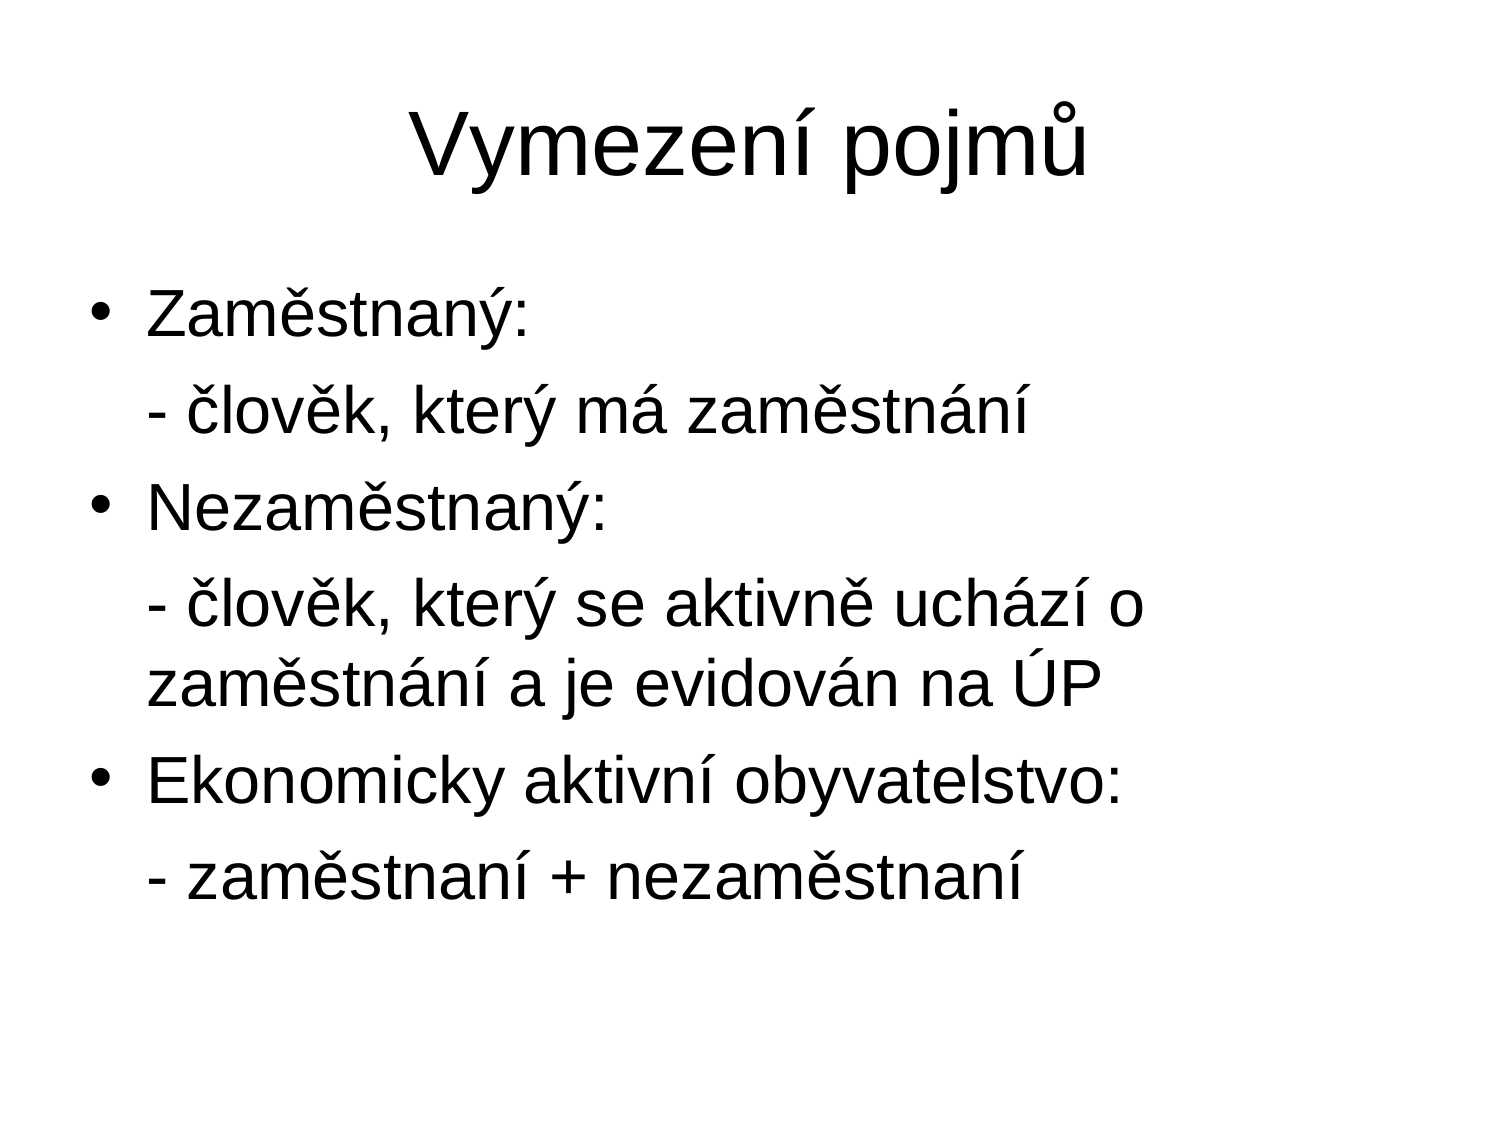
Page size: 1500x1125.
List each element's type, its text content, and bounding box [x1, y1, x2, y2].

list Zaměstnaný: - člověk, který má zaměstnání Nezaměstnaný: - člověk, který se aktivně uchází o zaměstnání a je evidován na ÚP Ekonomicky aktivní obyvatelstvo: - zaměstnaní + nezaměstnaní [75, 262, 1426, 1006]
title Vymezení pojmů [75, 45, 1426, 233]
